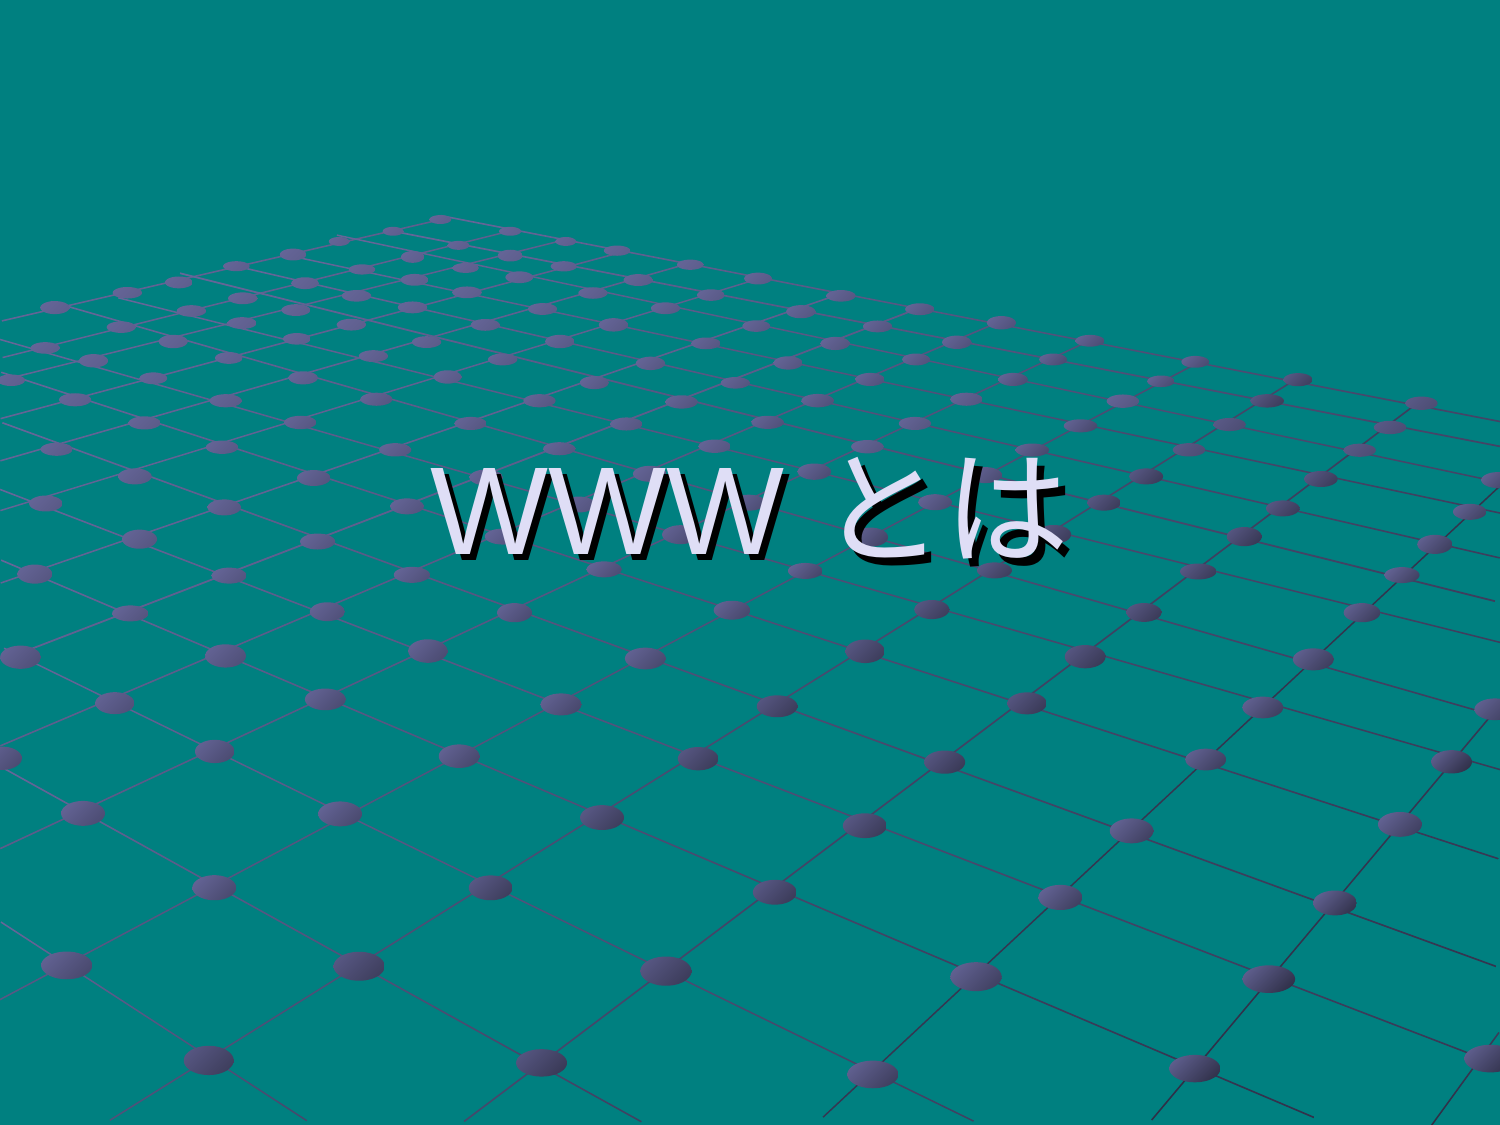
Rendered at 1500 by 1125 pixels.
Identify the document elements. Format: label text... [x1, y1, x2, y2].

subtitle [225, 652, 1276, 940]
title WWW とは [112, 302, 1388, 588]
